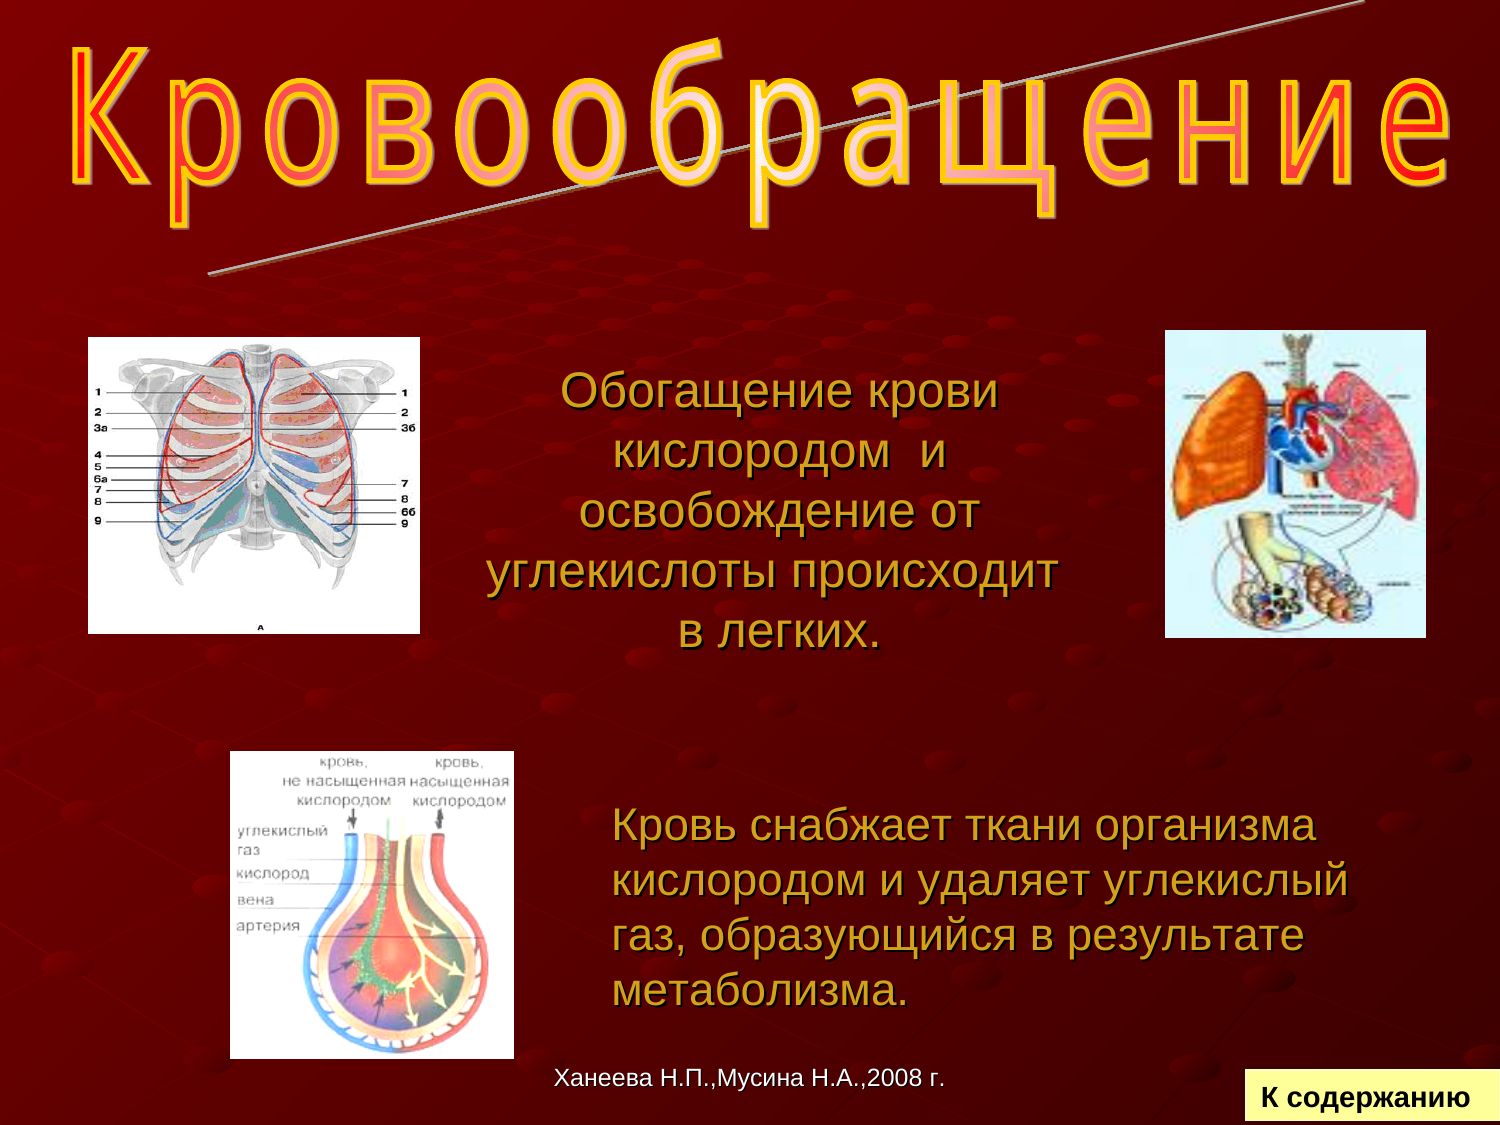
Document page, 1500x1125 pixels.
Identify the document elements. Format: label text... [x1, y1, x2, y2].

text_box Кровообращение [75, 49, 146, 181]
text_box Обогащение крови кислородом и освобождение от углекислоты происходит в легких. [454, 349, 1105, 666]
text_box Кровообращение [457, 80, 525, 183]
text_box Кровообращение [752, 80, 817, 225]
text_box Кровообращение [555, 80, 623, 183]
text_box Кровообращение [1086, 80, 1148, 183]
text_box Кровообращение [1283, 82, 1347, 181]
text_box Кровообращение [846, 80, 905, 183]
picture [88, 337, 420, 634]
text_box Кровообращение [267, 80, 335, 183]
text_box Кровообращение [1181, 82, 1245, 181]
text_box Кровообращение [942, 82, 1052, 215]
text_box Кровообращение [653, 40, 719, 183]
text_box Кровообращение [1383, 80, 1445, 183]
picture [230, 751, 514, 1059]
text_box К содержанию [1246, 1070, 1500, 1121]
picture [1165, 330, 1426, 639]
text_box Кровообращение [172, 80, 237, 225]
text_box Кровь снабжает ткани организма кислородом и удаляет углекислый газ, образующийся в результате метаболизма. [596, 786, 1436, 1023]
text_box Кровообращение [369, 82, 430, 181]
